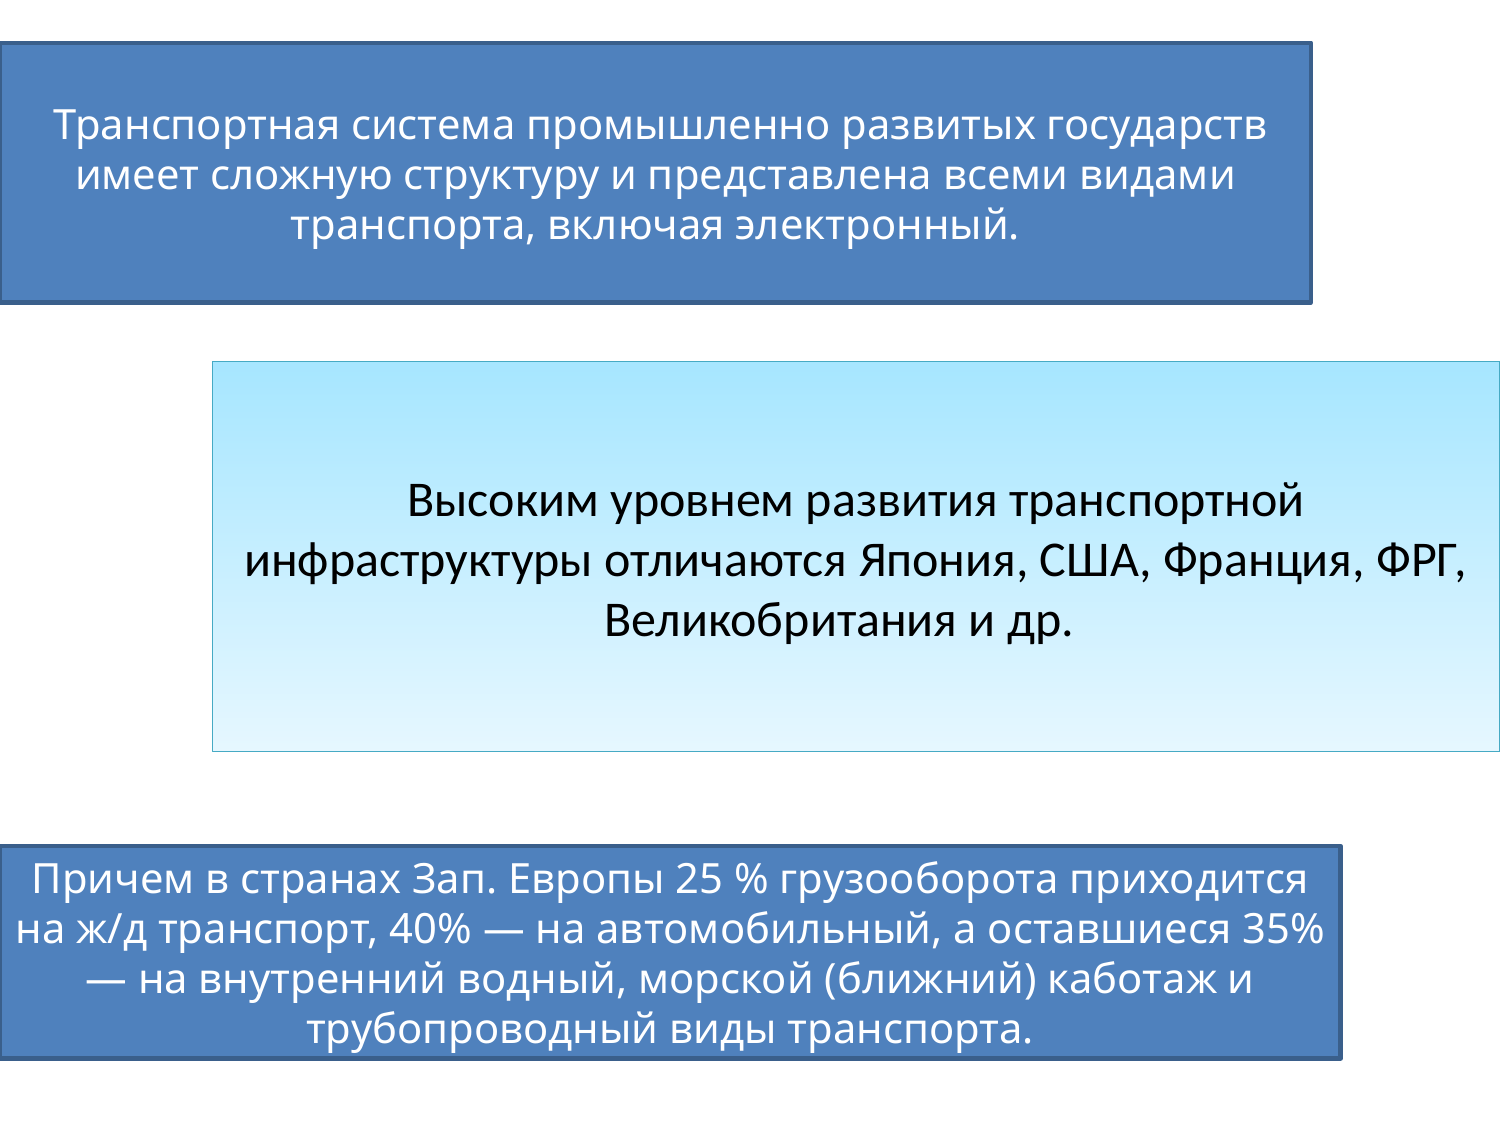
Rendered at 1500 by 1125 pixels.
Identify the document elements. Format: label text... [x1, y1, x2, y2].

text_box Причем в странах Зап. Европы 25 % грузооборота приходится на ж/д транспорт, 40% — на автомобильный, а оставшиеся 35% — на внутренний водный, морской (ближний) каботаж и трубопроводный виды транспорта. [0, 845, 1341, 1059]
text_box Транспортная система промышленно развитых государств имеет сложную структуру и представлена всеми видами транспорта, включая электронный. [0, 42, 1312, 303]
text_box Высоким уровнем развития транспортной инфраструктуры отличаются Япония, США, Франция, ФРГ, Великобритания и др. [212, 361, 1500, 752]
